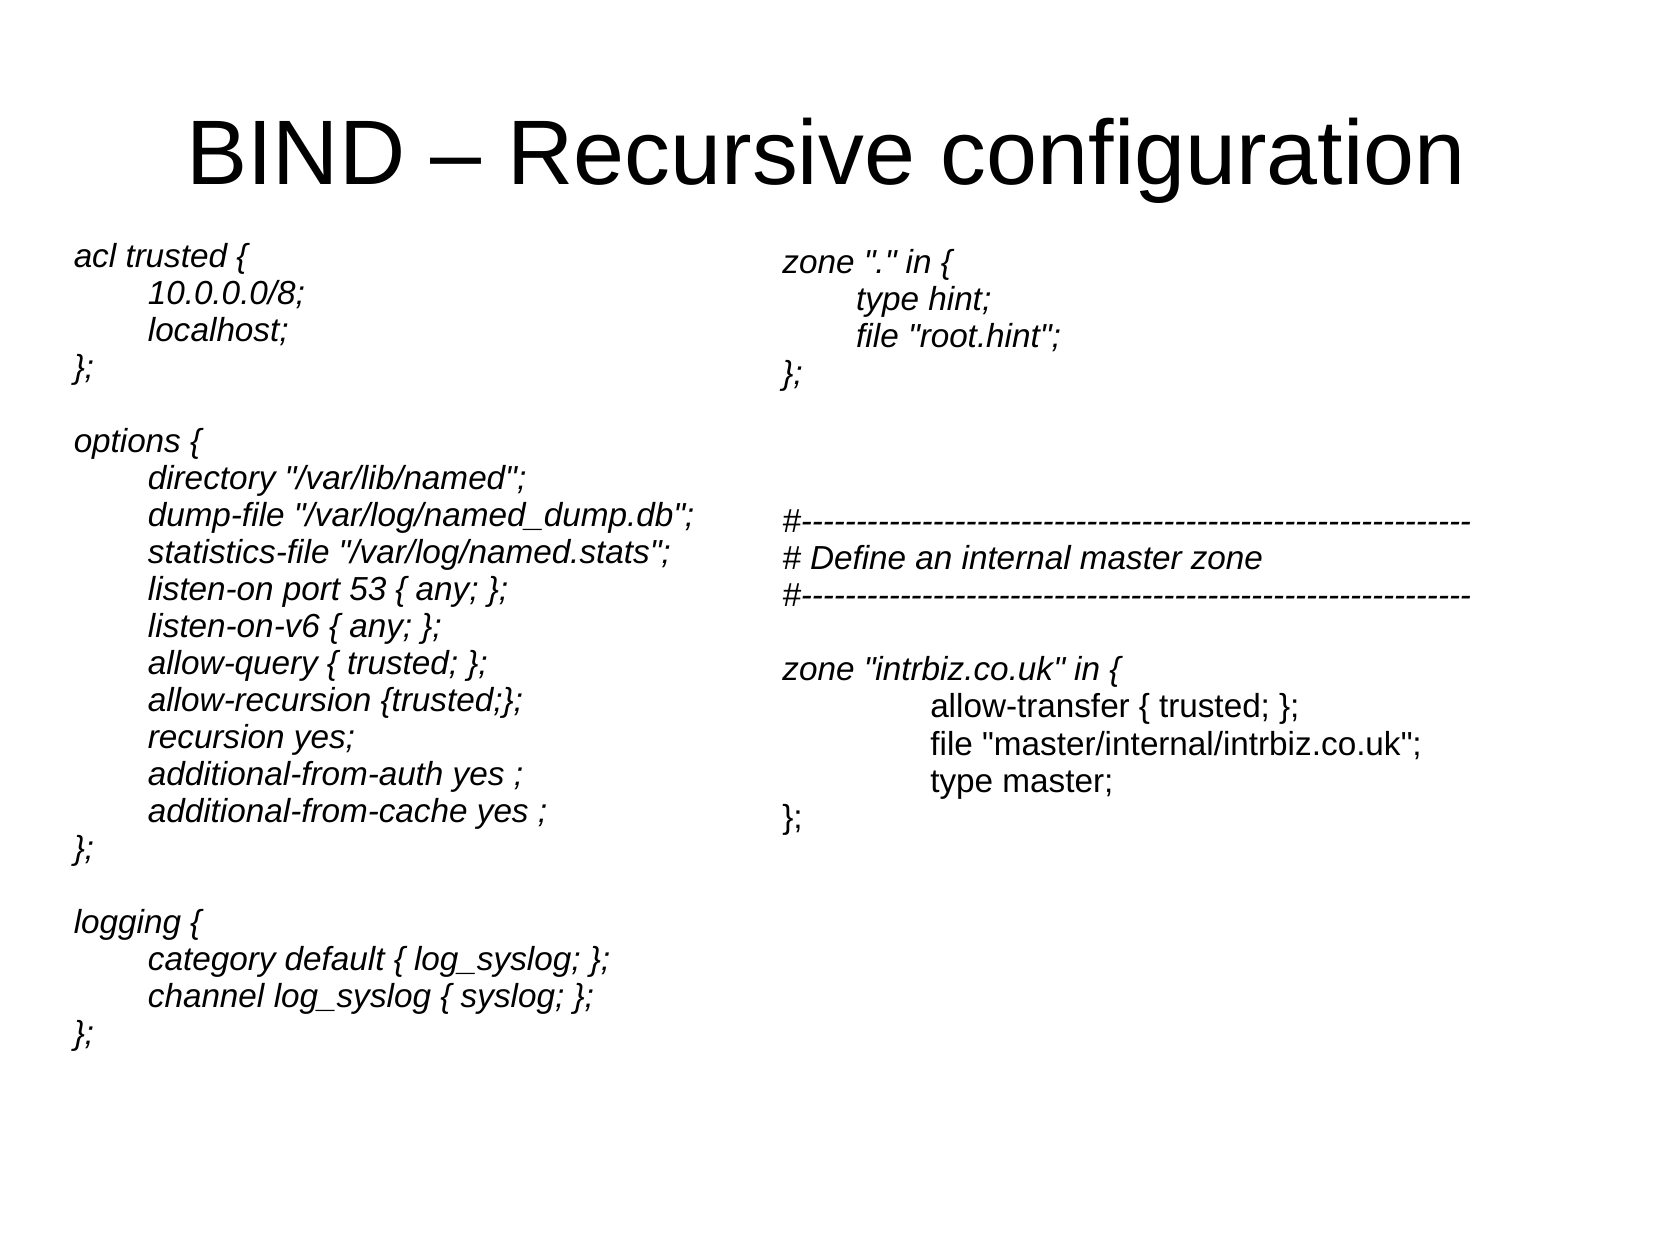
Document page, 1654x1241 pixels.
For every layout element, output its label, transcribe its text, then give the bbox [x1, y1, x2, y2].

title BIND – Recursive configuration [82, 49, 1571, 257]
text_box zone "." in { type hint; file "root.hint"; }; #------------------------------------------------------------- # Define an internal master zone #------------------------------------------------------------- zone "intrbiz.co.uk" in { allow-transfer { trusted; }; file "master/internal/intrbiz.co.uk"; type master; }; [767, 236, 1565, 1182]
text_box acl trusted { 10.0.0.0/8; localhost; }; options { directory "/var/lib/named"; dump-file "/var/log/named_dump.db"; statistics-file "/var/log/named.stats"; listen-on port 53 { any; }; listen-on-v6 { any; }; allow-query { trusted; }; allow-recursion {trusted;}; recursion yes; additional-from-auth yes ; additional-from-cache yes ; }; logging { category default { log_syslog; }; channel log_syslog { syslog; }; }; [59, 229, 768, 1134]
